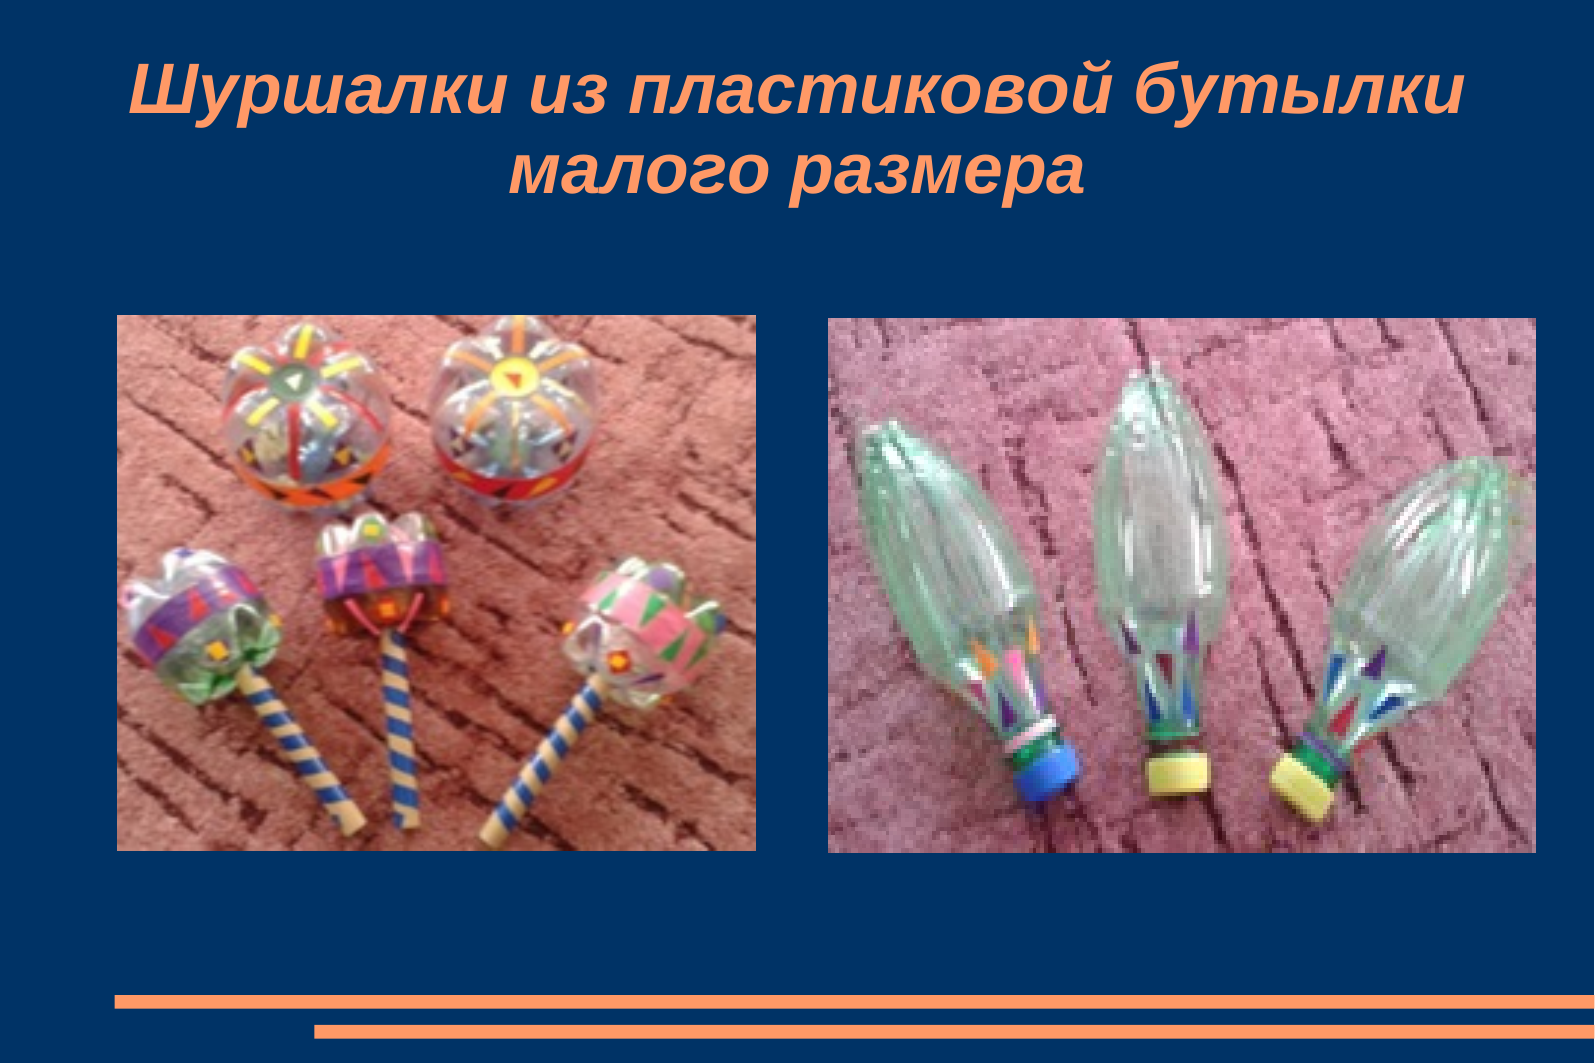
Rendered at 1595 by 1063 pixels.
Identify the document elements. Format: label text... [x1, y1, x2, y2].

picture [828, 318, 1536, 853]
picture [117, 315, 756, 851]
title Шуршалки из пластиковой бутылки малого размера [117, 39, 1479, 218]
